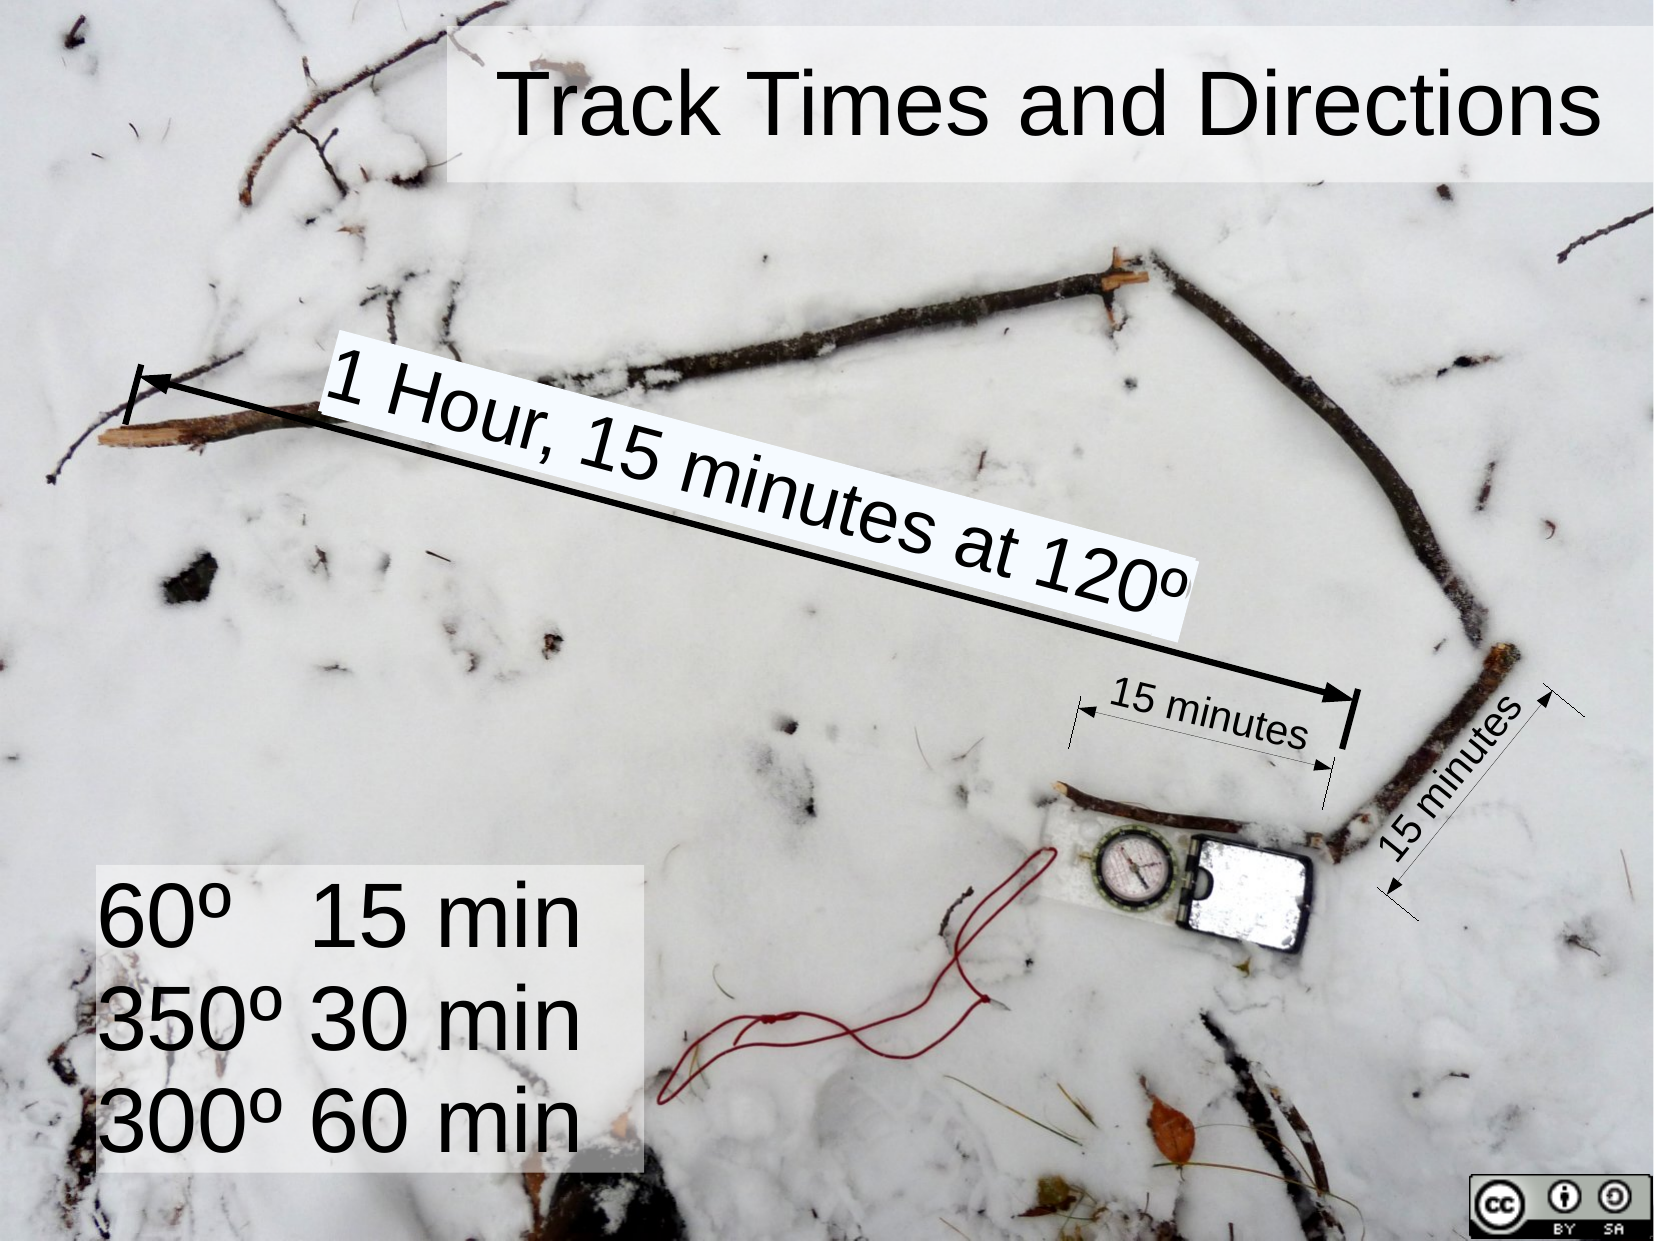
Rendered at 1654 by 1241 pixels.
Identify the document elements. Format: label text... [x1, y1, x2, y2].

picture [0, 0, 1654, 1241]
title 60º 15 min 350º 30 min 300º 60 min [96, 864, 645, 1173]
title Track Times and Directions [447, 25, 1654, 183]
